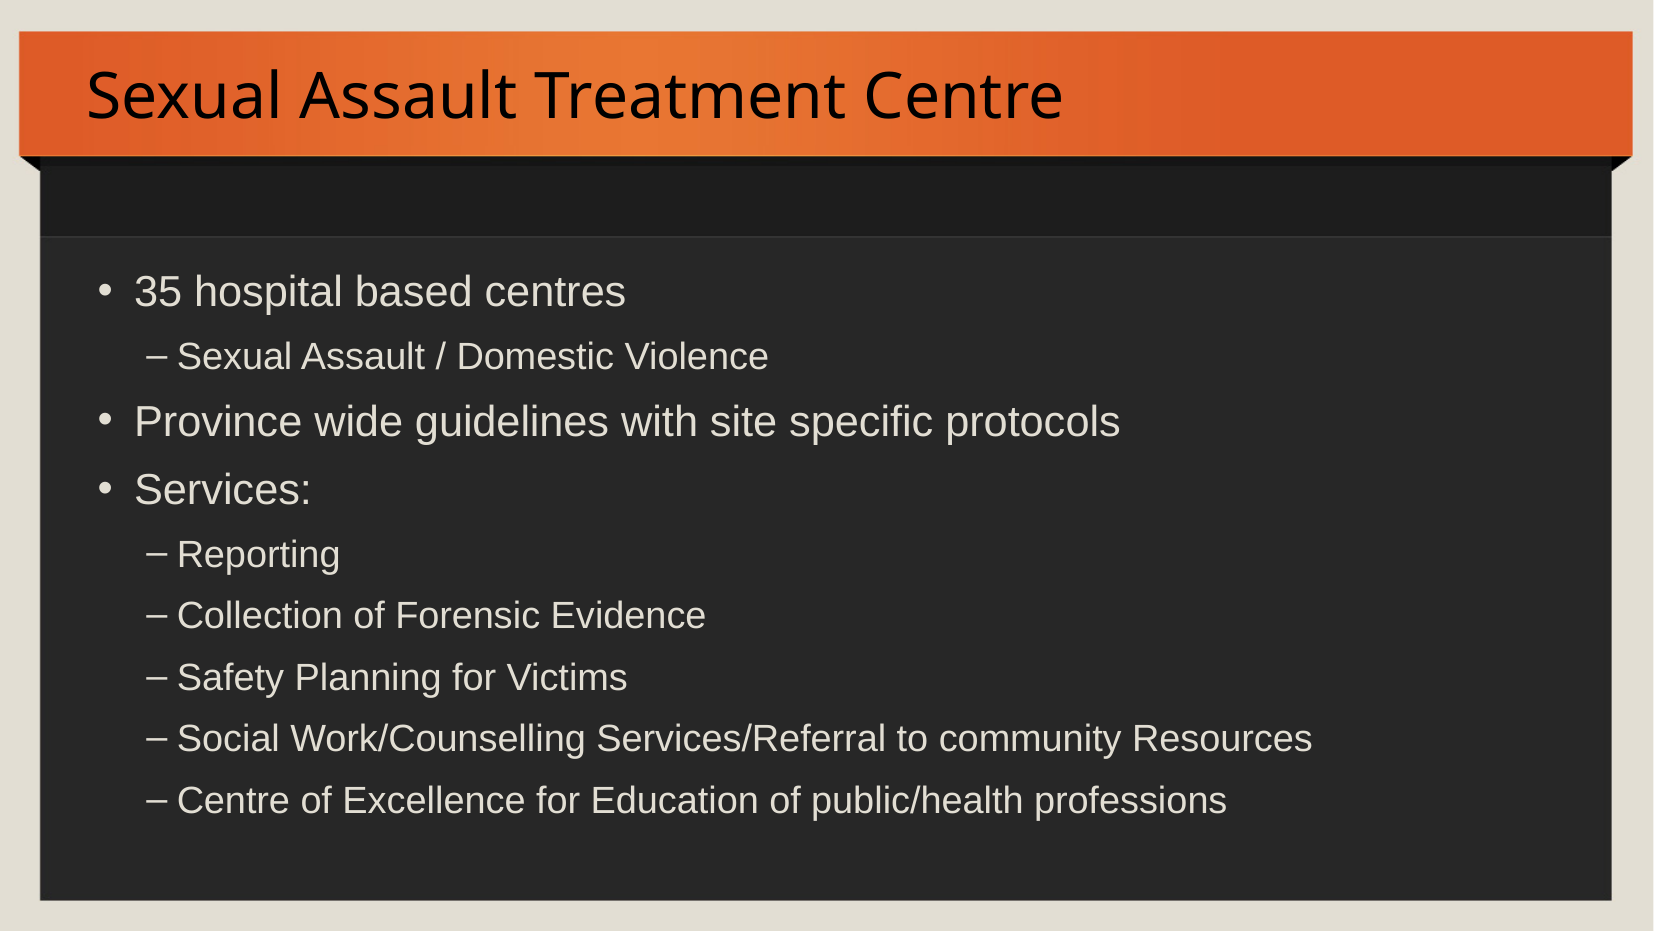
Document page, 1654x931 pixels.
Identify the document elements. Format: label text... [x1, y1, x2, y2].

title Sexual Assault Treatment Centre [71, 46, 1597, 140]
list 35 hospital based centres Sexual Assault / Domestic Violence Province wide guidelines with site specific protocols Services: Reporting Collection of Forensic Evidence Safety Planning for Victims Social Work/Counselling Services/Referral to community Resources Centre of Excellence for Education of public/health professions [82, 255, 1571, 831]
picture [0, 0, 1654, 931]
